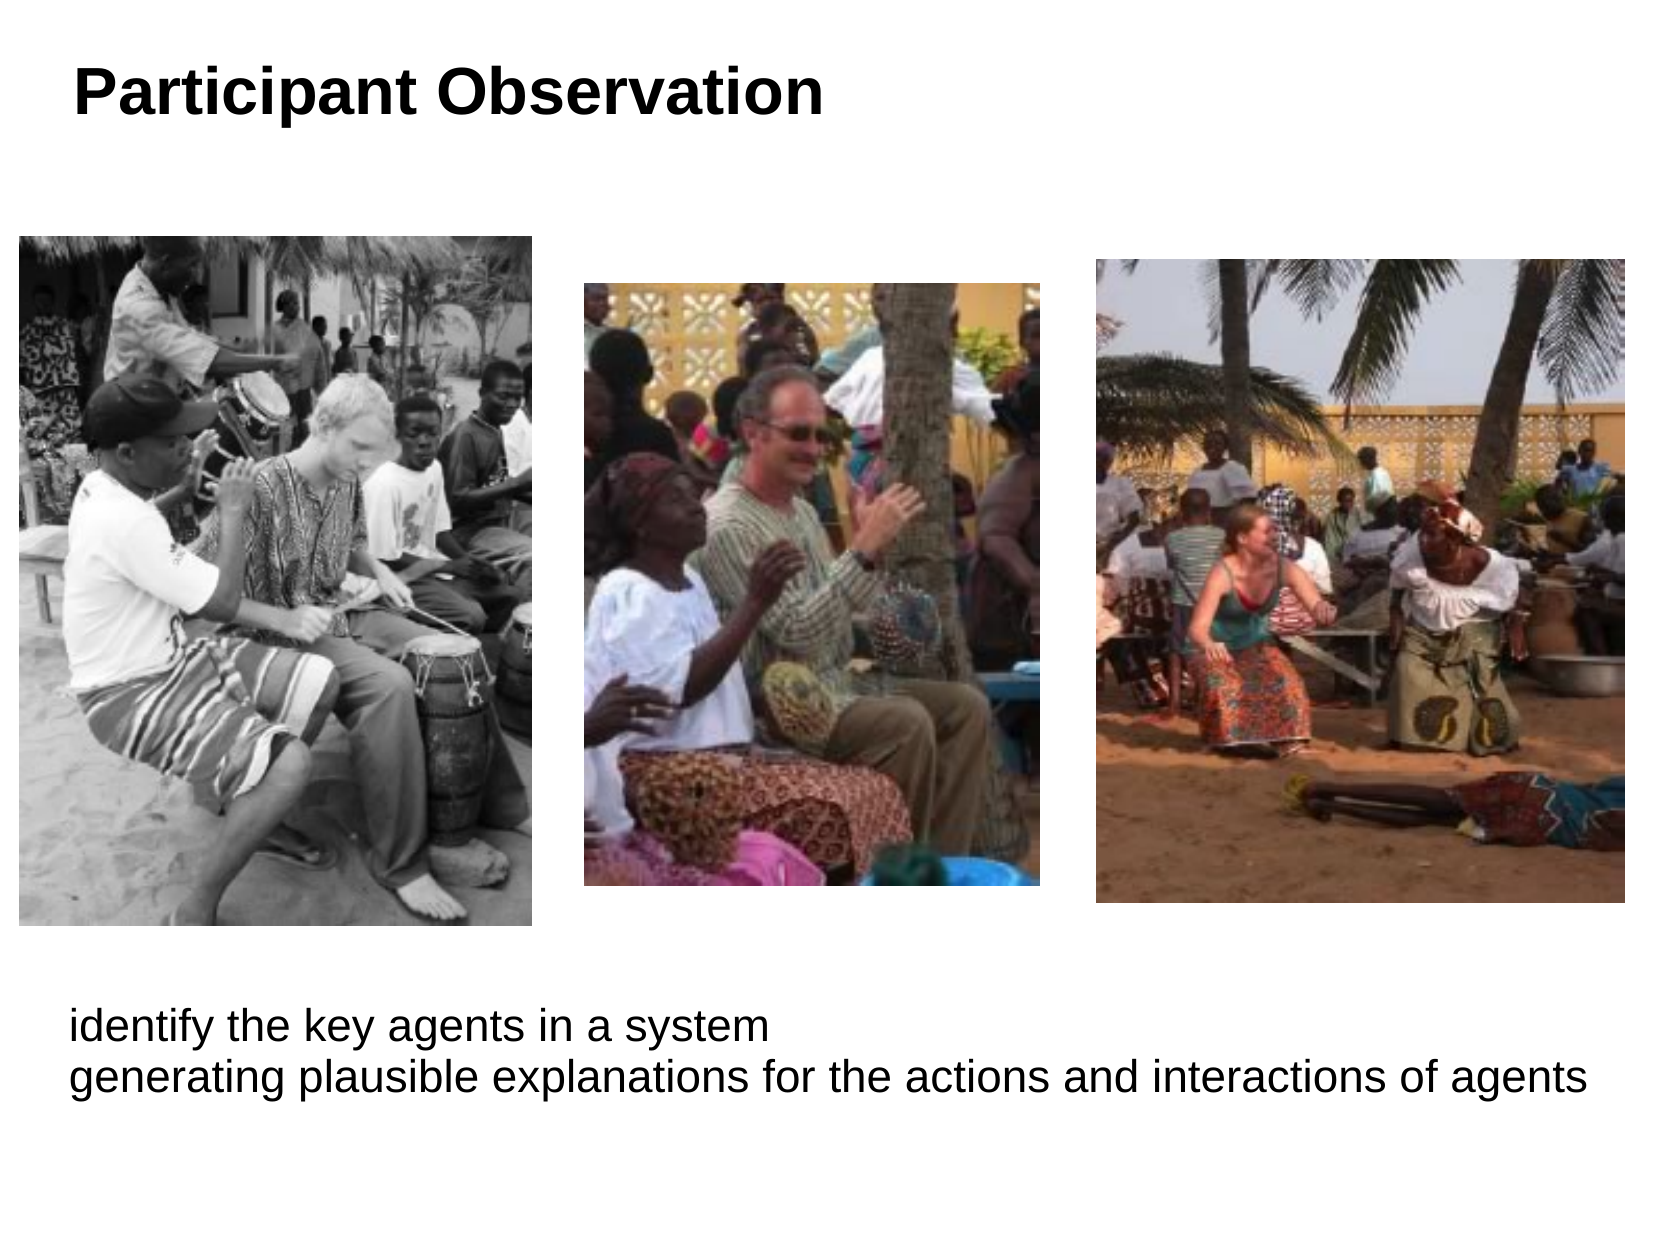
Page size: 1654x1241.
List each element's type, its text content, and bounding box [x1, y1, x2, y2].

text_box identify the key agents in a system generating plausible explanations for the actions and interactions of agents [41, 992, 1654, 1182]
picture [1096, 259, 1625, 903]
text_box Participant Observation [59, 47, 1211, 163]
picture [584, 283, 1040, 886]
picture [19, 236, 532, 926]
